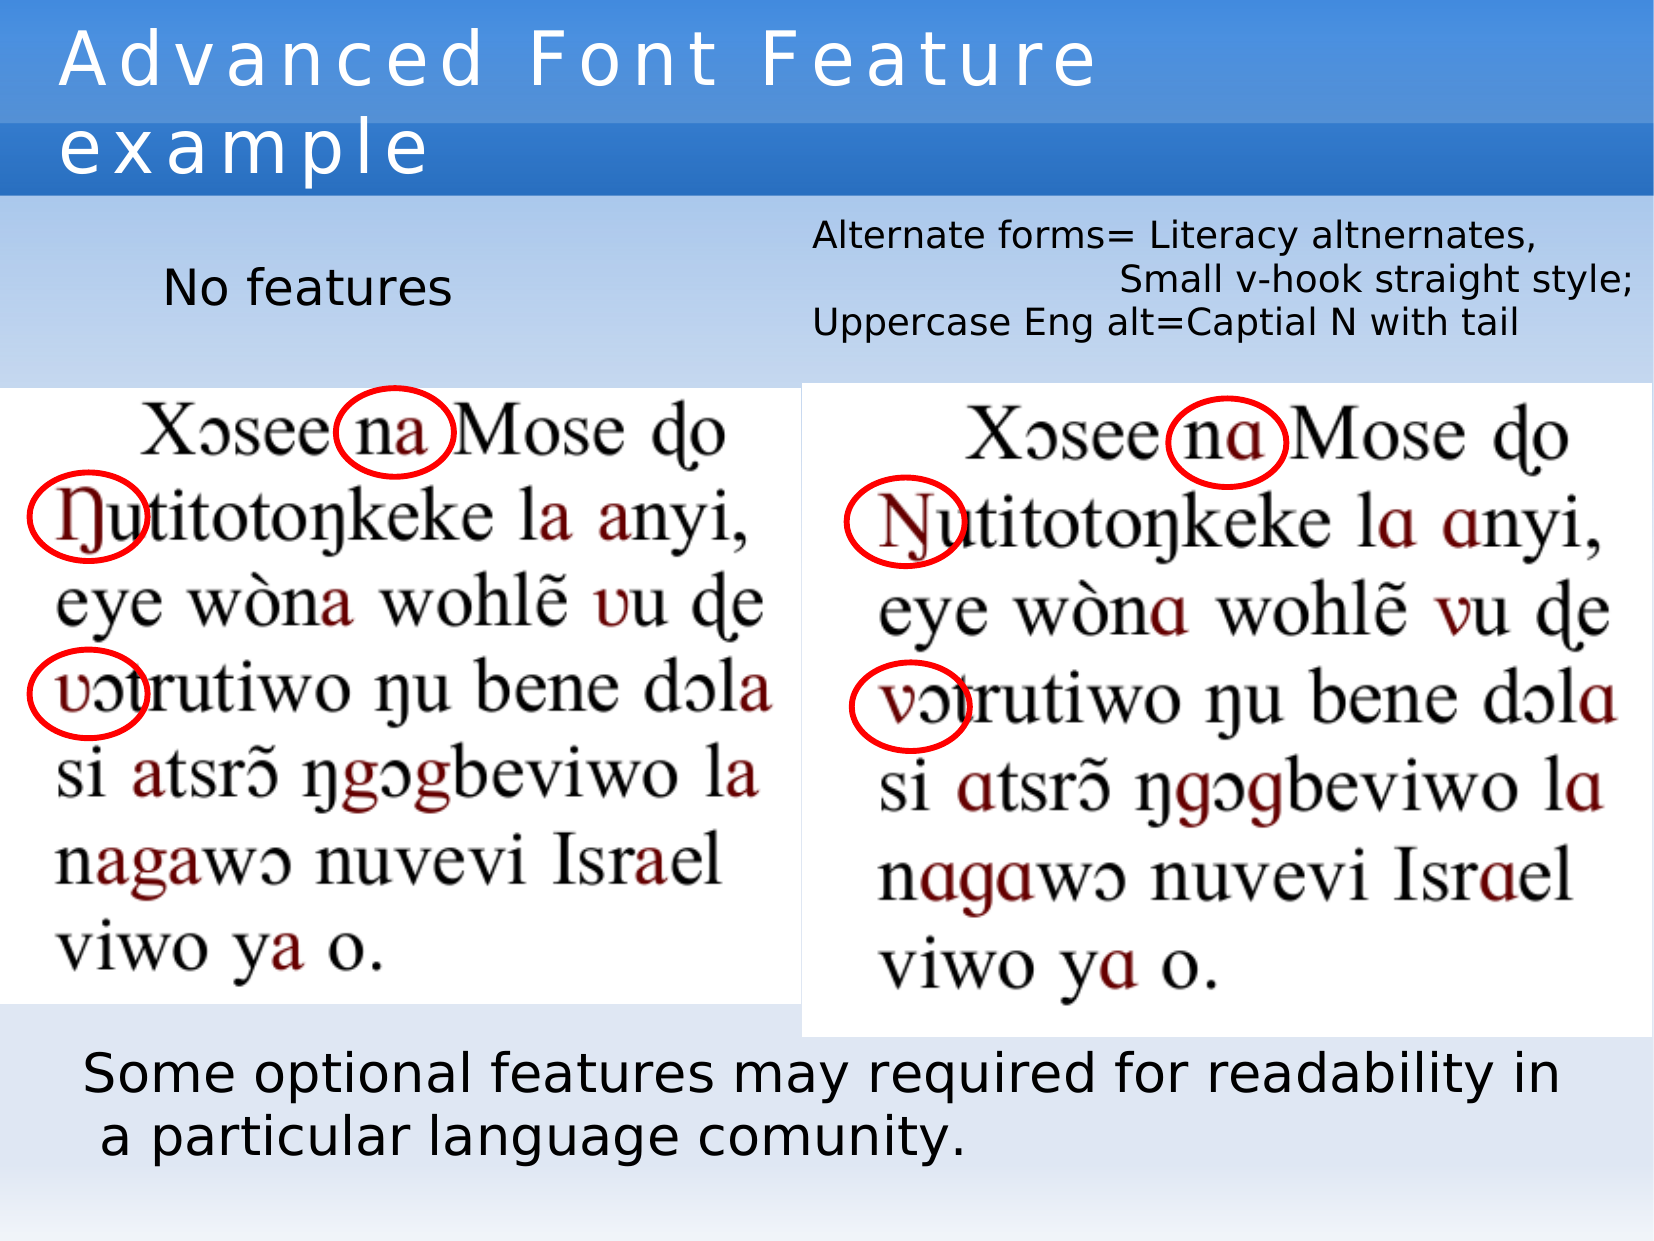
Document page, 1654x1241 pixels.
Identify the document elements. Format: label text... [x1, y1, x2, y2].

picture [0, 0, 1654, 1241]
text_box No features [147, 251, 469, 325]
subtitle Some optional features may required for readability in a particular language comunity. [82, 1028, 1571, 1182]
text_box Alternate forms= Literacy altnernates, Small v-hook straight style; Uppercase Eng alt=Captial N with tail [797, 206, 1654, 384]
title Advanced Font Feature example [59, 16, 1270, 191]
